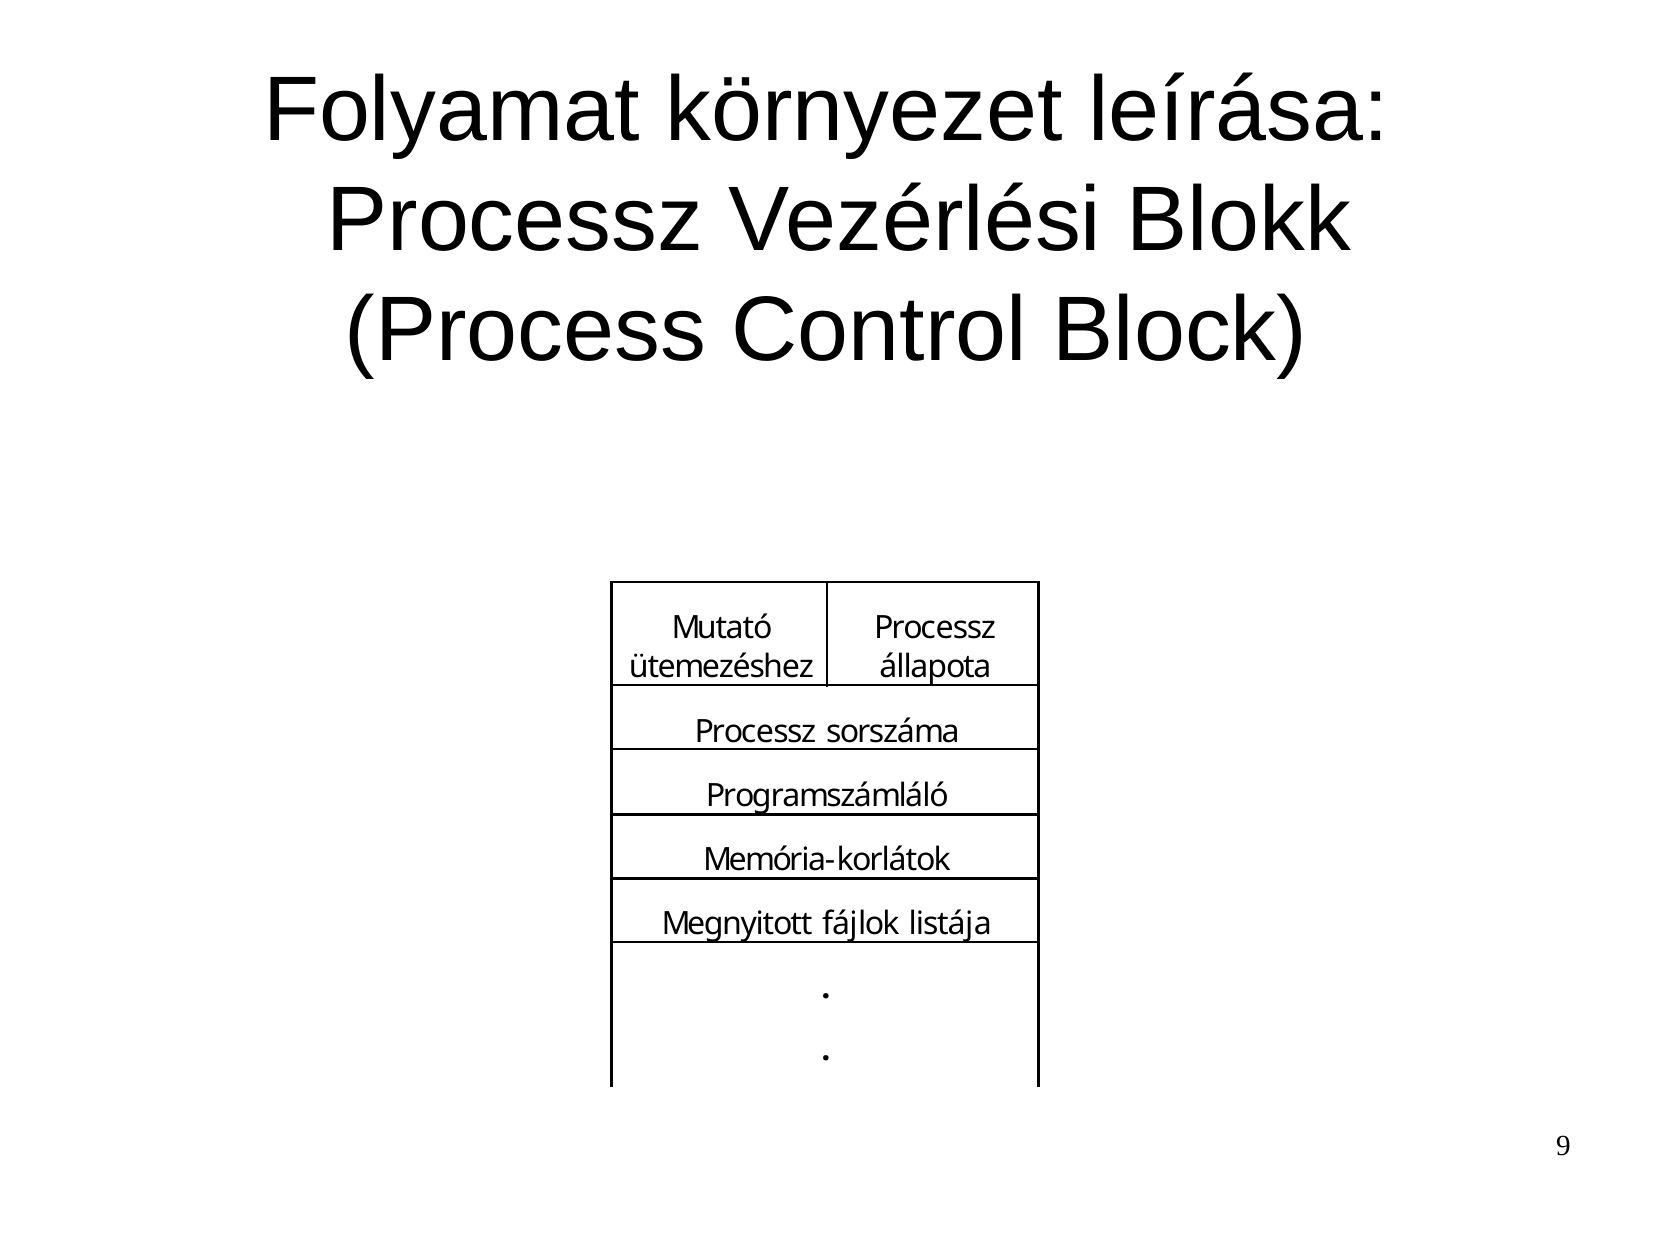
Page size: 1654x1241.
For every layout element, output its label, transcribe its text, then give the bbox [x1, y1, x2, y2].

chart [141, 418, 1312, 1087]
title Folyamat környezet leírása: Processz Vezérlési Blokk (Process Control Block) [124, 110, 1530, 317]
